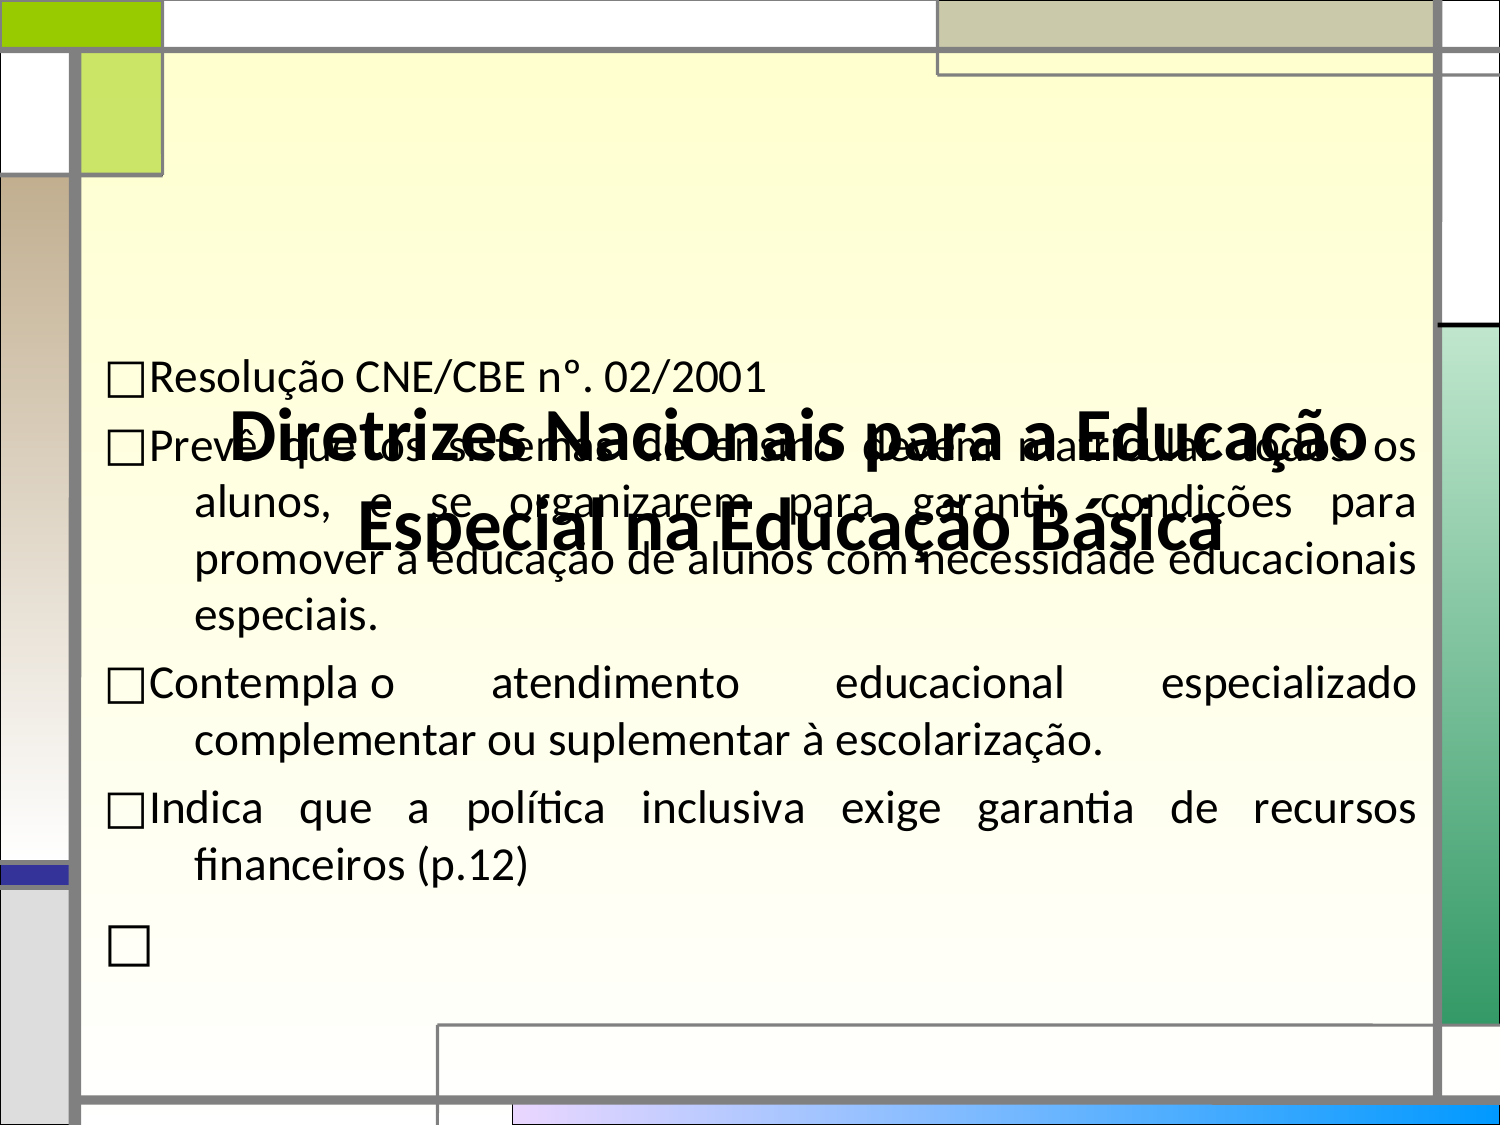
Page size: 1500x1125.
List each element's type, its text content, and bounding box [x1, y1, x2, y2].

title Diretrizes Nacionais para a Educação Especial na Educação Básica [100, 78, 1500, 232]
list Resolução CNE/CBE nº. 02/2001 Prevê que os sistemas de ensino devem matricular todos os alunos, e se organizarem para garantir condições para promover a educação de alunos com necessidade educacionais especiais. Contempla o atendimento educacional especializado complementar ou suplementar à escolarização. Indica que a política inclusiva exige garantia de recursos financeiros (p.12) [88, 338, 1439, 899]
